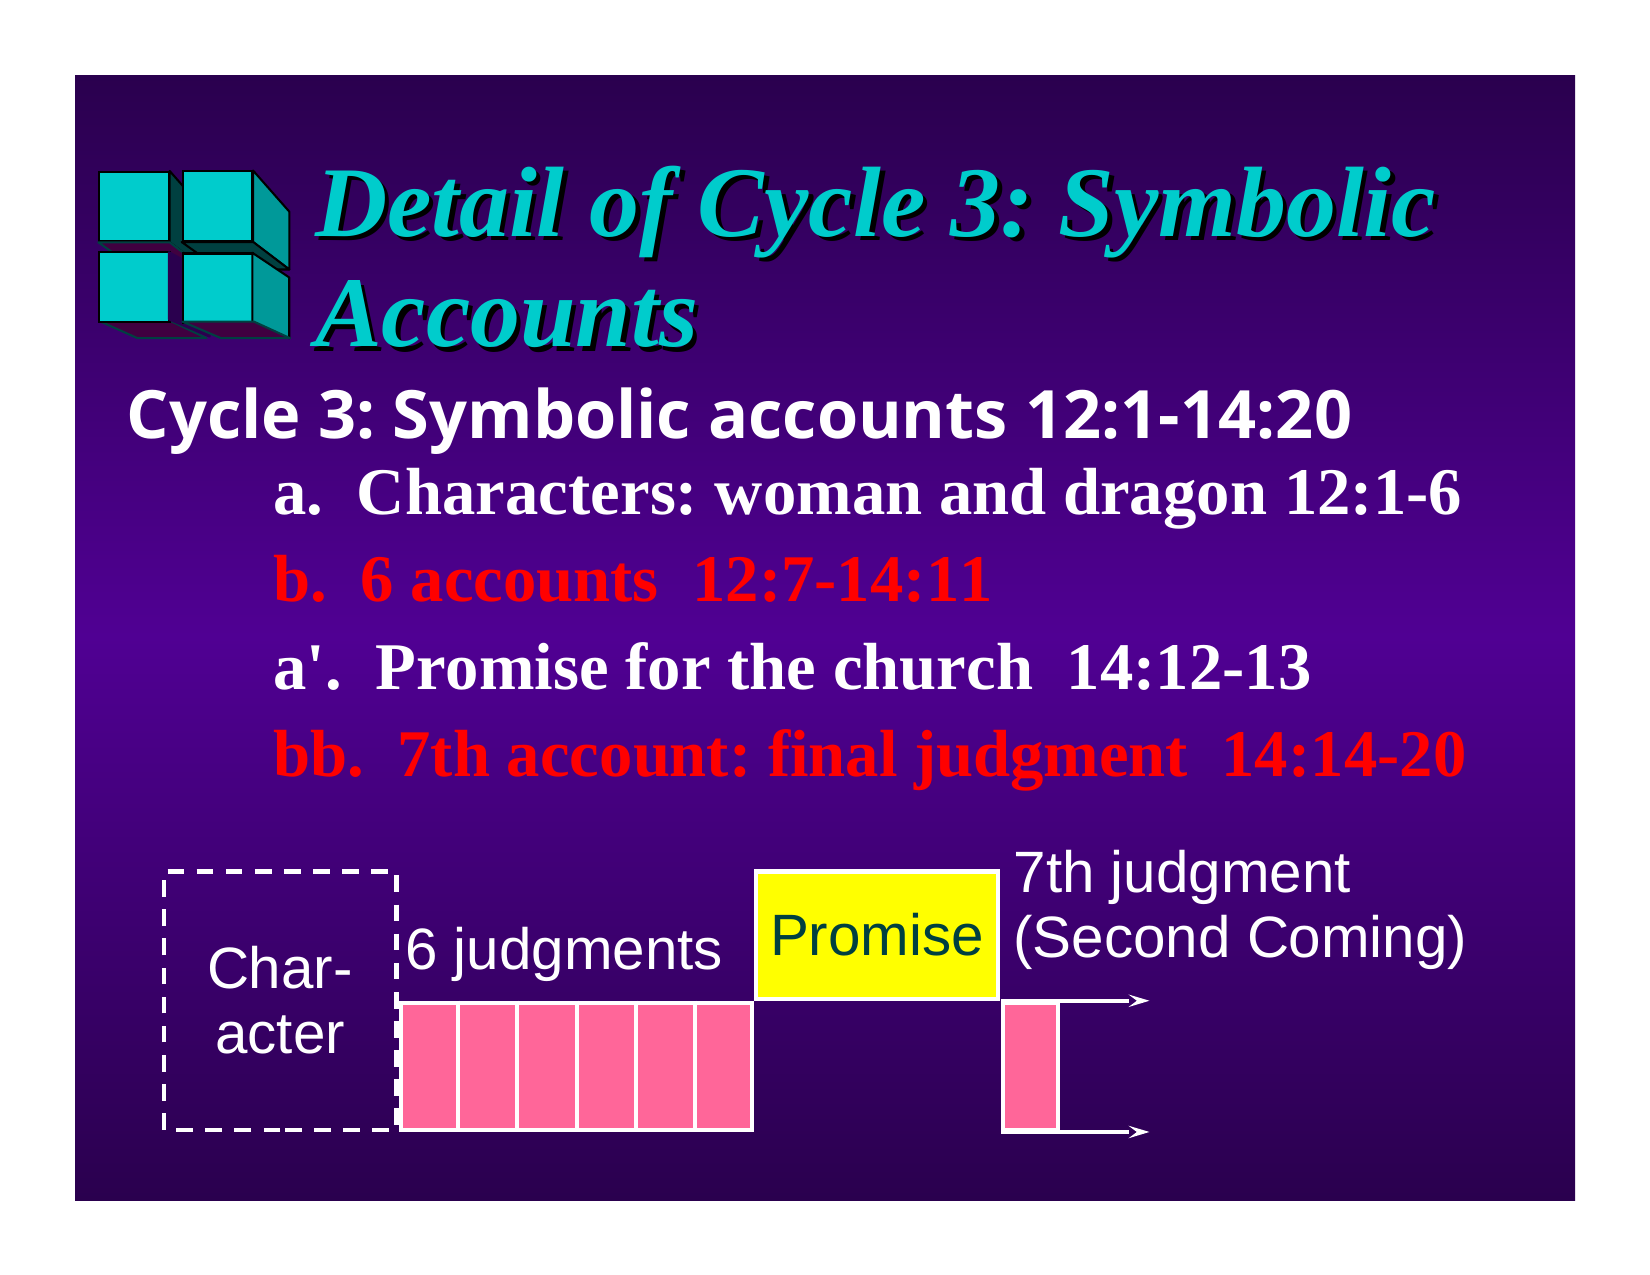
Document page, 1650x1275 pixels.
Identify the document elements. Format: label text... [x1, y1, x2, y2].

text_box 6 judgments [390, 910, 756, 990]
text_box [579, 1002, 634, 1130]
list Cycle 3: Symbolic accounts 12:1-14:20 [112, 360, 1572, 530]
text_box Char- acter [163, 871, 397, 1130]
text_box a'. Promise for the church 14:12-13 [187, 622, 1535, 710]
text_box b. 6 accounts 12:7-14:11 [187, 535, 1535, 622]
text_box Promise [756, 871, 998, 999]
text_box [400, 1002, 456, 1130]
text_box [1003, 1002, 1059, 1130]
title Detail of Cycle 3: Symbolic Accounts [299, 120, 1463, 360]
text_box a. Characters: woman and dragon 12:1-6 [187, 447, 1535, 535]
text_box bb. 7th account: final judgment 14:14-20 [187, 710, 1535, 800]
text_box 7th judgment (Second Coming) [999, 832, 1536, 977]
text_box [697, 1002, 753, 1130]
text_box [638, 1002, 693, 1130]
text_box [460, 1002, 515, 1130]
text_box [519, 1002, 575, 1130]
